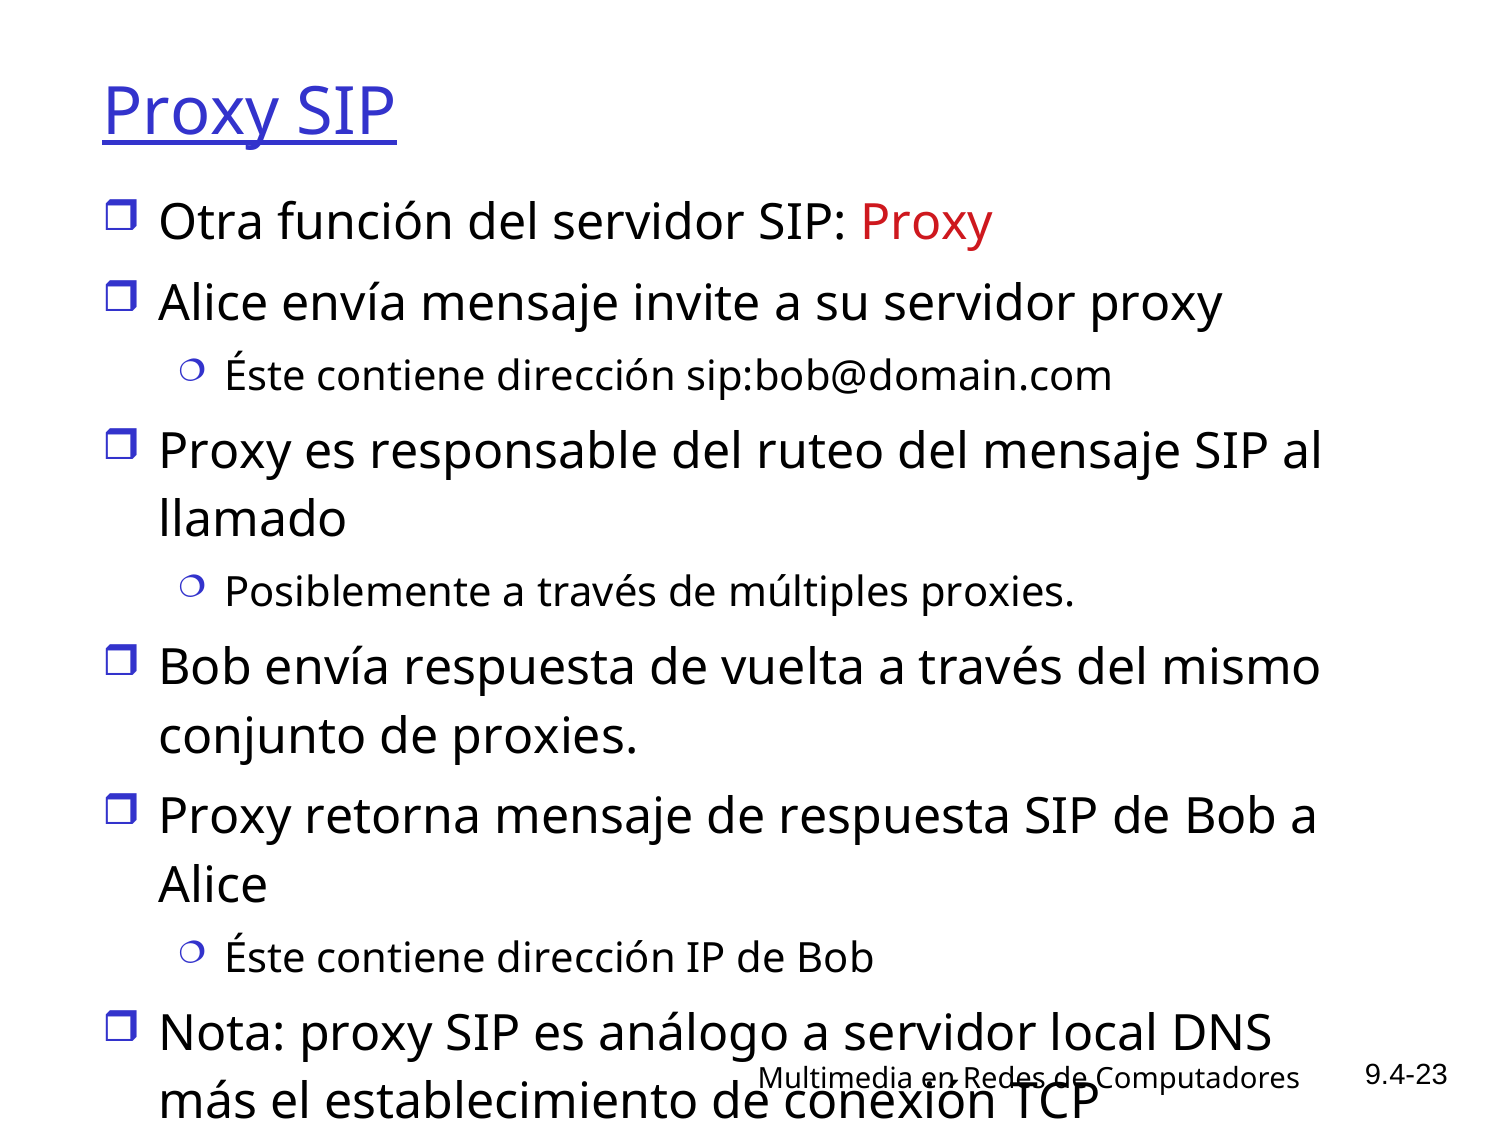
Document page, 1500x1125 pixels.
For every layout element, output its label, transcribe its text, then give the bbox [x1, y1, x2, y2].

title Proxy SIP [87, 37, 1363, 178]
list Otra función del servidor SIP: Proxy Alice envía mensaje invite a su servidor proxy Éste contiene dirección sip:bob@domain.com Proxy es responsable del ruteo del mensaje SIP al llamado Posiblemente a través de múltiples proxies. Bob envía respuesta de vuelta a través del mismo conjunto de proxies. Proxy retorna mensaje de respuesta SIP de Bob a Alice Éste contiene dirección IP de Bob Nota: proxy SIP es análogo a servidor local DNS más el establecimiento de conexión TCP [87, 178, 1363, 1016]
